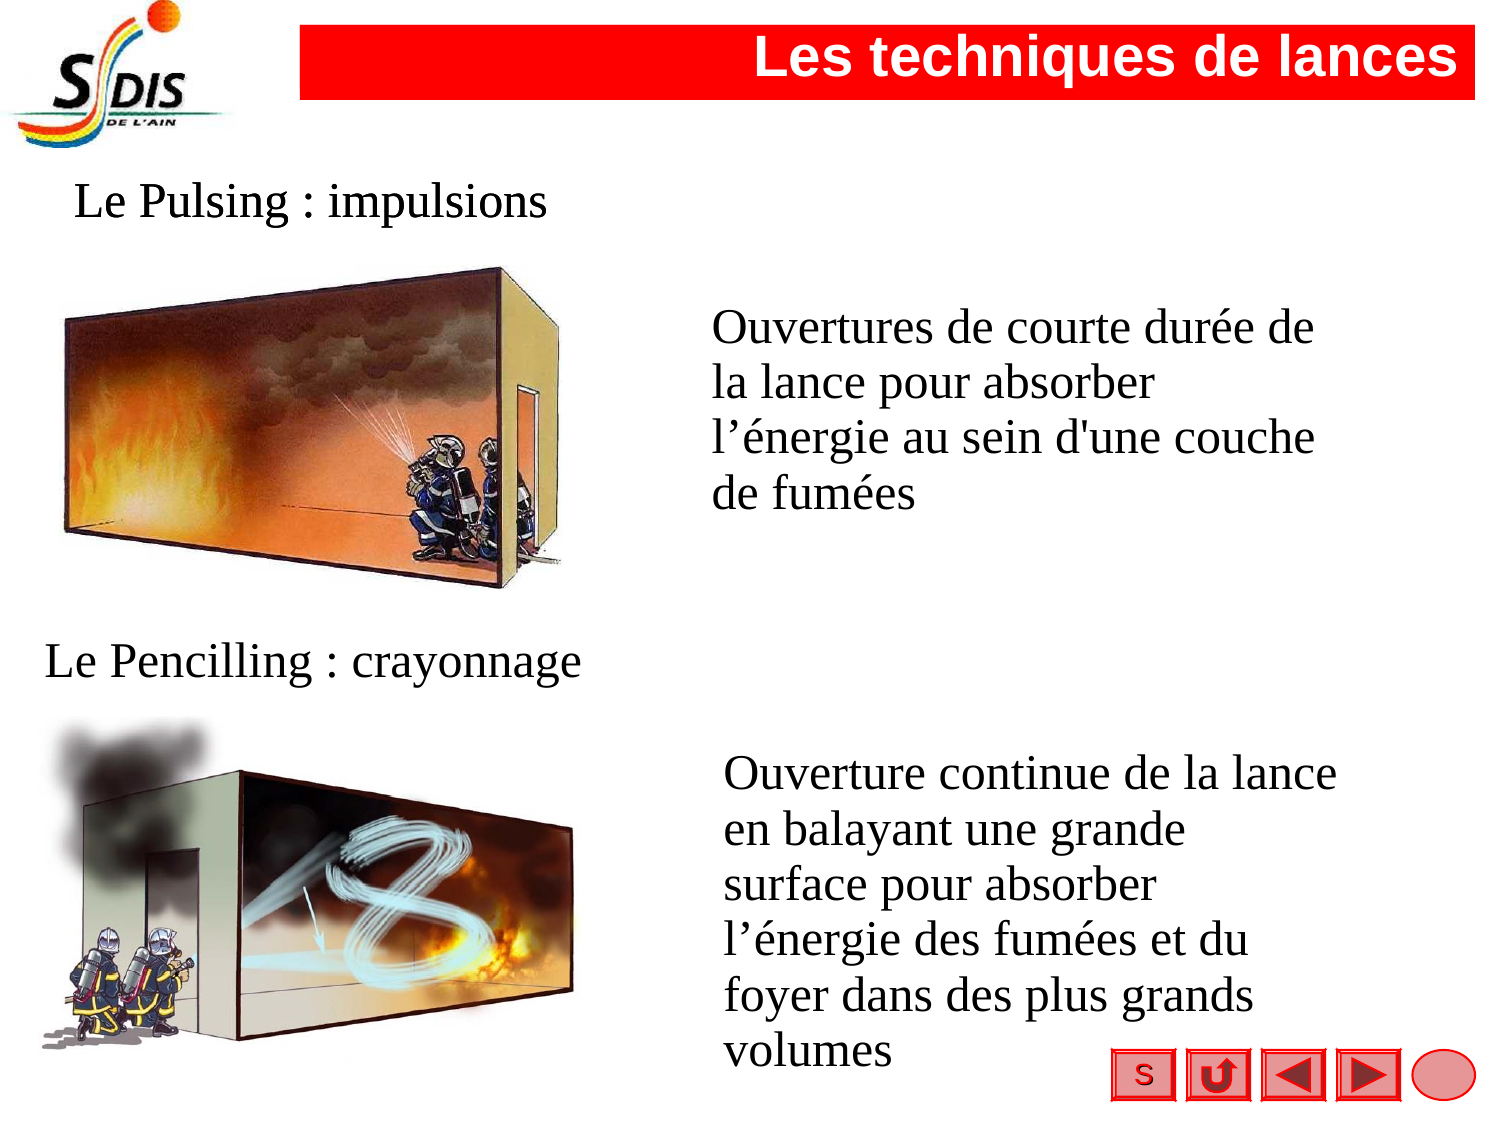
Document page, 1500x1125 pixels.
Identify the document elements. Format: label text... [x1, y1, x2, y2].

picture [1192, 1055, 1245, 1095]
text_box Ouverture continue de la lance en balayant une grande surface pour absorber l’énergie des fumées et du foyer dans des plus grands volumes [708, 738, 1359, 1035]
picture [1267, 1055, 1320, 1095]
picture [1117, 1055, 1170, 1095]
text_box Le Pulsing : impulsions [59, 165, 621, 237]
text_box Les techniques de lances [299, 24, 1475, 89]
picture [29, 708, 603, 1063]
picture [59, 265, 562, 591]
picture [0, 0, 237, 148]
text_box Le Pencilling : crayonnage [29, 625, 650, 754]
text_box Ouvertures de courte durée de la lance pour absorber l’énergie au sein d'une couche de fumées [696, 291, 1347, 532]
picture [1342, 1055, 1395, 1095]
text_box [1412, 1049, 1476, 1101]
